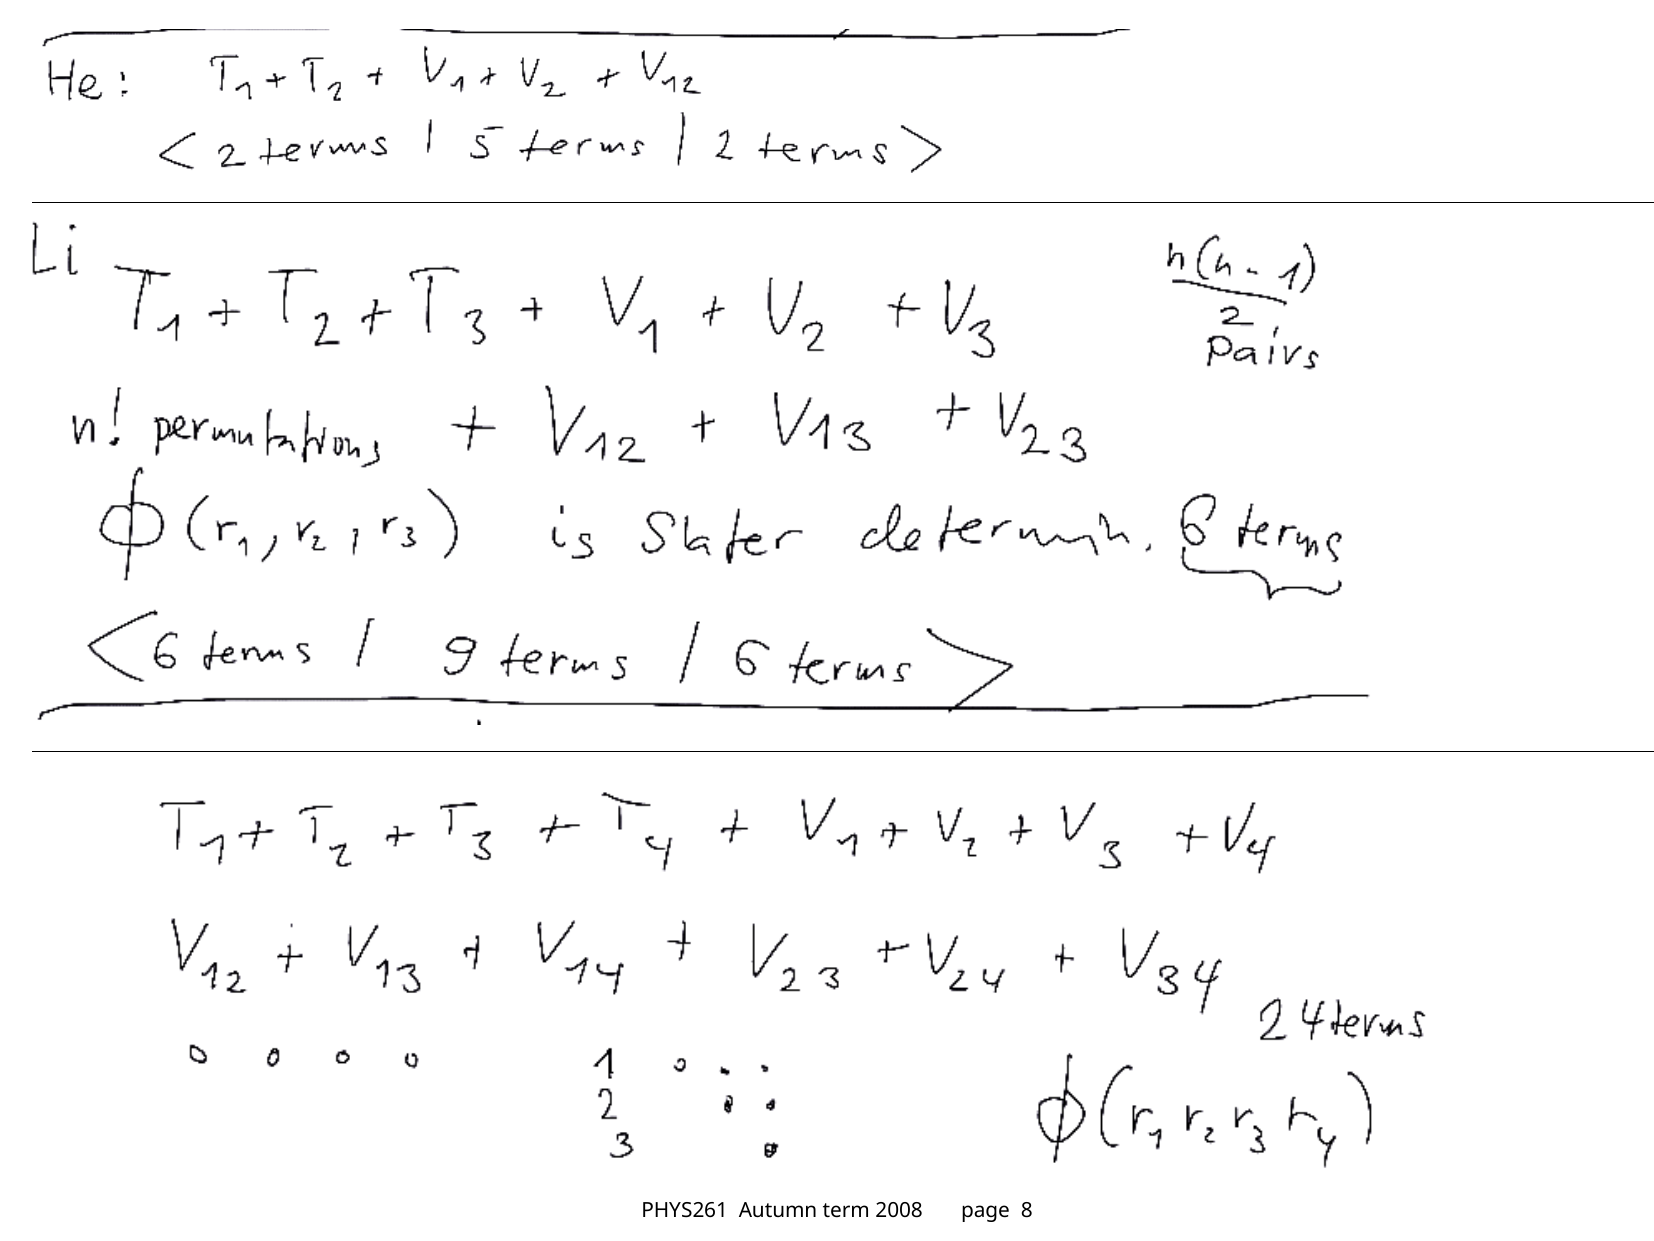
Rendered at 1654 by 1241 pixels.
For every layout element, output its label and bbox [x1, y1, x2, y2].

picture [27, 29, 1198, 196]
picture [20, 215, 1375, 725]
picture [71, 781, 1427, 1200]
